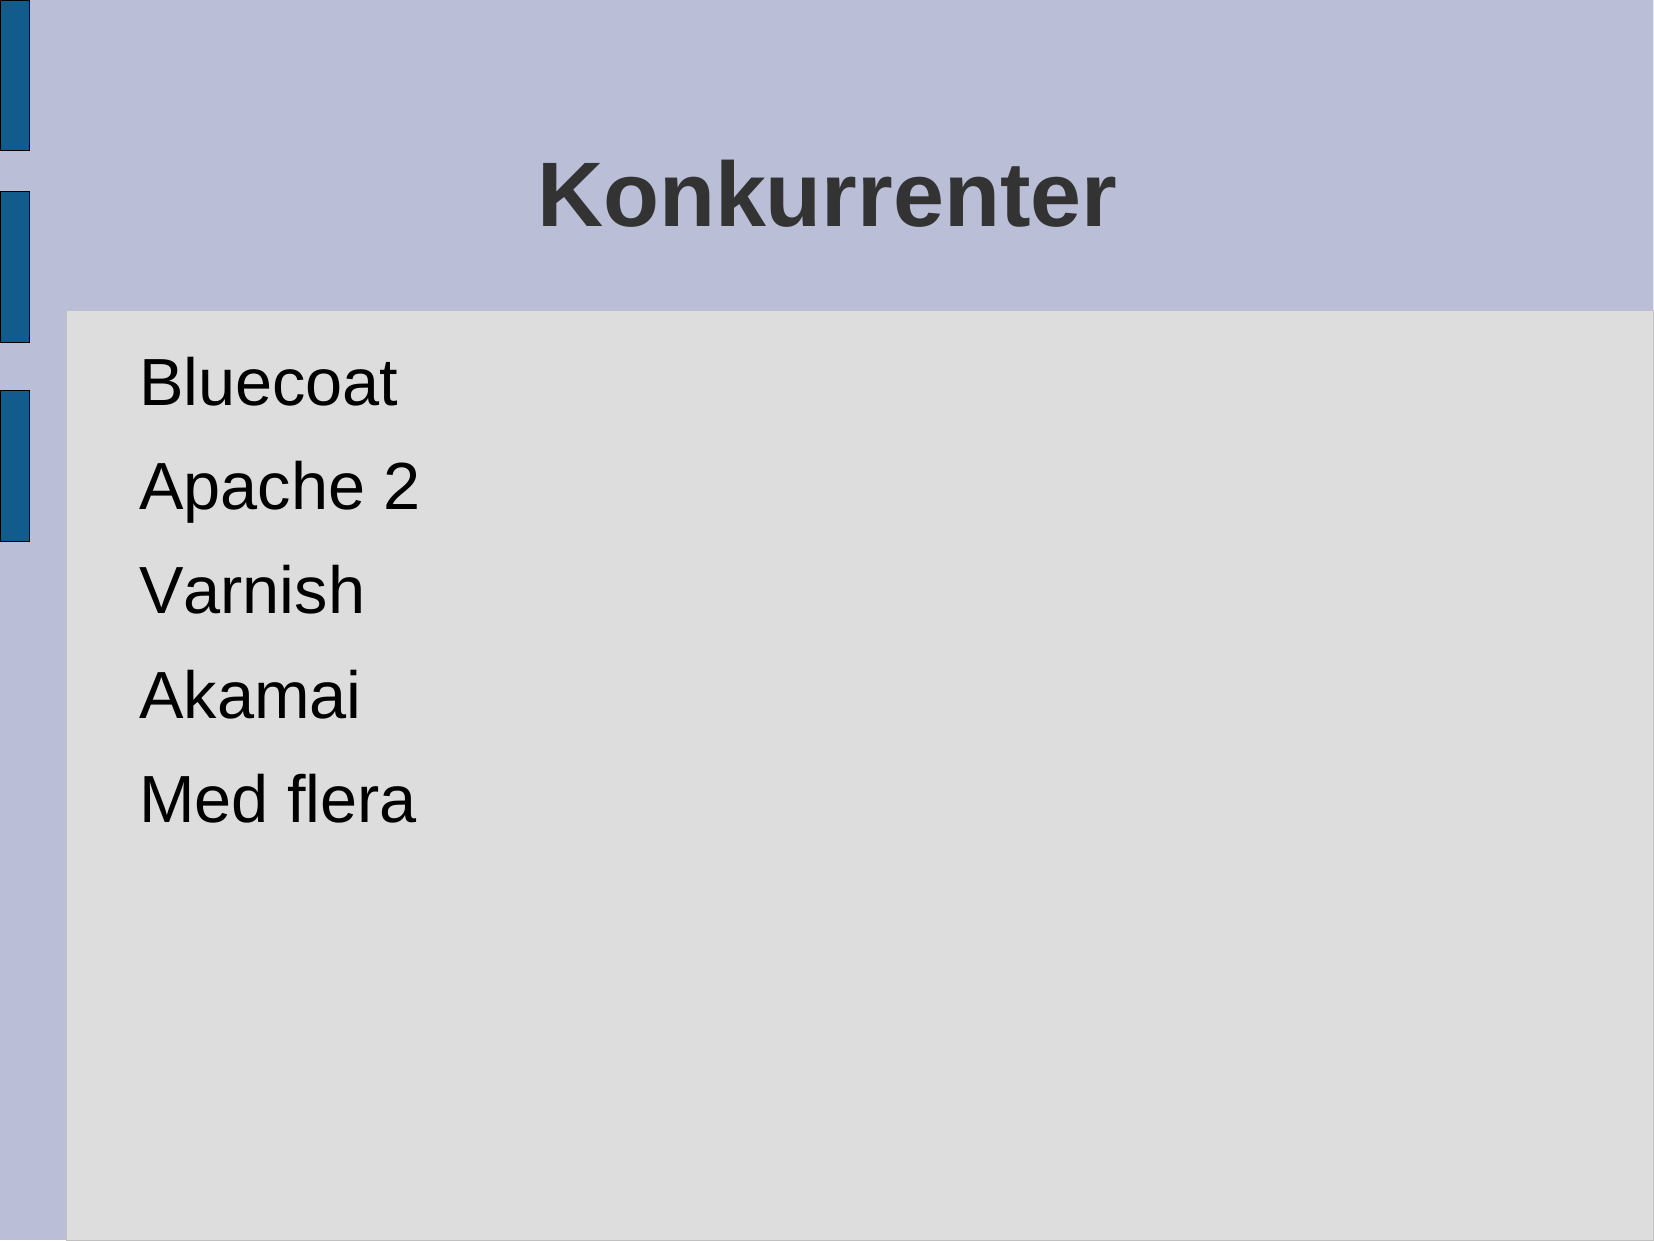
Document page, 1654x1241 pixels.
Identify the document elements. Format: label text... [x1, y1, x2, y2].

list Bluecoat Apache 2 Varnish Akamai Med flera [121, 344, 1534, 1112]
title Konkurrenter [121, 98, 1534, 291]
